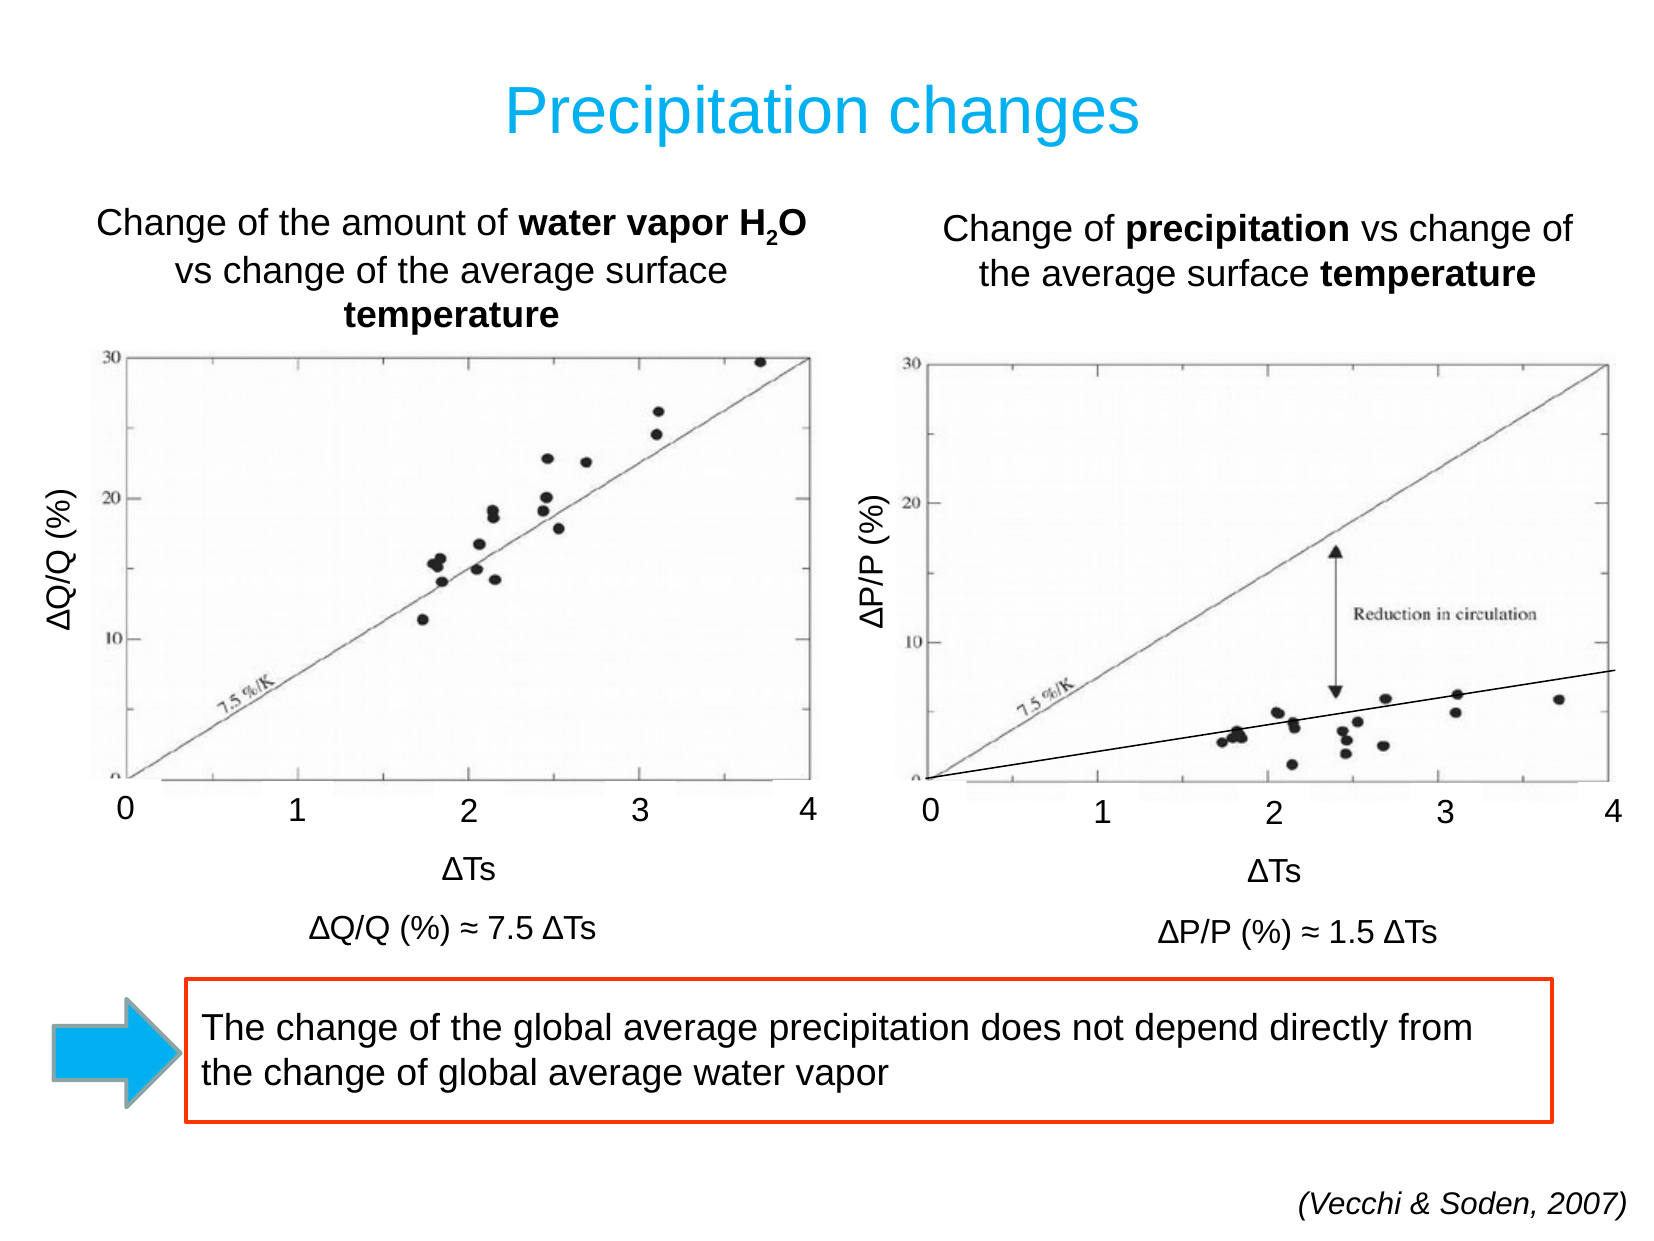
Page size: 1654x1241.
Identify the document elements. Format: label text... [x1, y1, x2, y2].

text_box 3 [604, 781, 677, 836]
text_box 0 [895, 780, 967, 836]
picture [90, 365, 820, 797]
text_box (Vecchi & Soden, 2007) [1182, 1166, 1629, 1221]
picture [895, 352, 1616, 780]
text_box 0 [90, 778, 162, 834]
text_box Precipitation changes [94, 33, 1551, 155]
text_box ∆Q/Q (%) ≈ 7.5 ∆Ts [199, 899, 707, 955]
text_box ∆Q/Q (%) [28, 450, 84, 670]
text_box 1 [1066, 783, 1139, 838]
text_box ∆P/P (%) ≈ 1.5 ∆Ts [1044, 903, 1552, 959]
text_box Change of precipitation vs change of the average surface temperature [903, 199, 1613, 319]
text_box Change of the amount of water vapor H2O vs change of the average surface temperature [59, 190, 844, 365]
text_box 3 [1410, 783, 1482, 838]
text_box 4 [772, 780, 844, 835]
text_box The change of the global average precipitation does not depend directly from the change of global average water vapor [188, 995, 1549, 1101]
text_box ∆Ts [1222, 841, 1327, 897]
text_box 2 [433, 781, 505, 837]
text_box ∆P/P (%) [841, 463, 897, 659]
text_box [53, 998, 181, 1108]
text_box 1 [261, 781, 333, 836]
text_box 2 [1238, 783, 1311, 839]
text_box ∆Ts [417, 839, 521, 895]
picture [927, 672, 1616, 802]
text_box 4 [1577, 782, 1650, 837]
